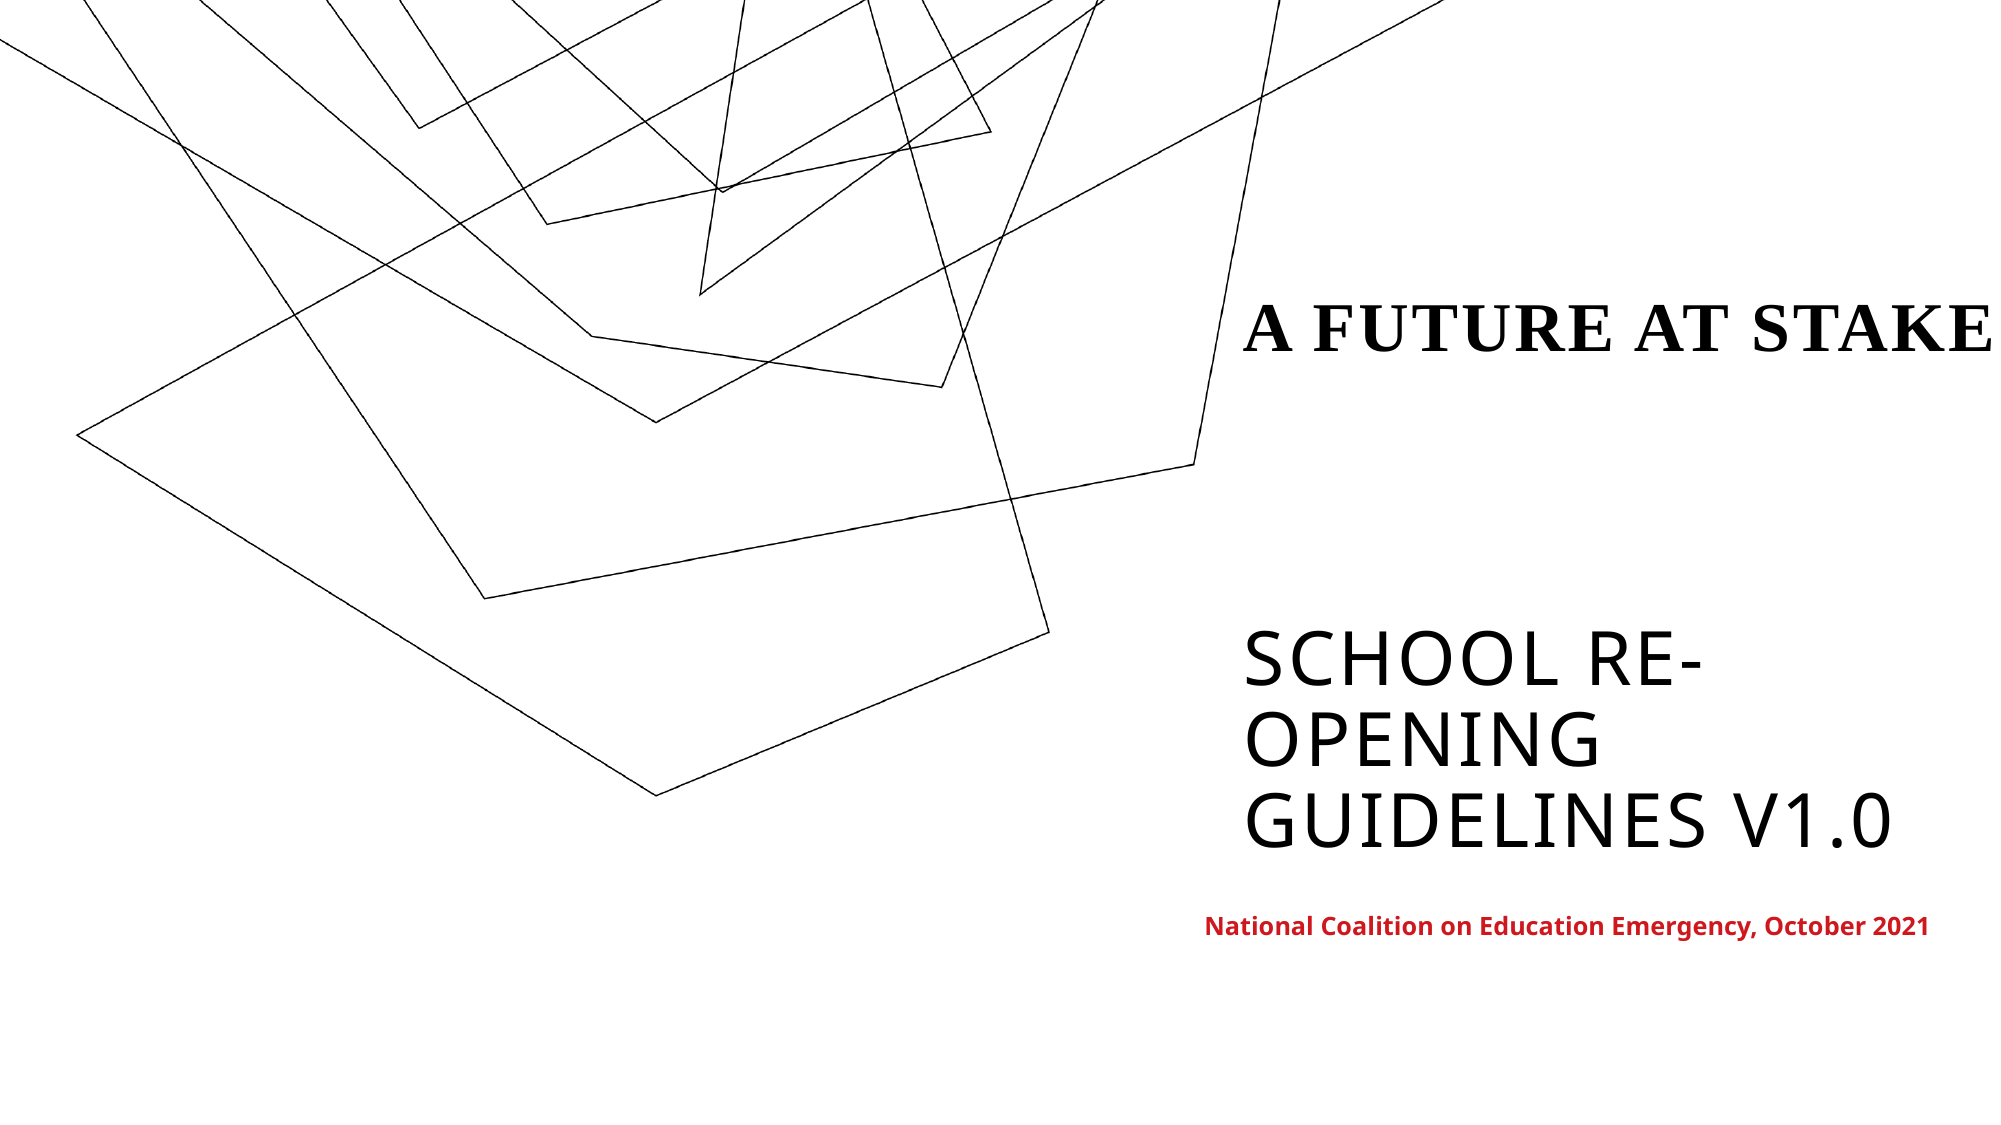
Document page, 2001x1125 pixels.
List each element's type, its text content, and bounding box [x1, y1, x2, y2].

title SCHOOL RE-OPENING GUIDELINES v1.0 [1228, 687, 2000, 872]
subtitle National Coalition on Education Emergency, October 2021 [1189, 906, 2000, 972]
picture [0, 0, 1557, 830]
text_box A FUTURE AT STAKE [1201, 218, 2000, 417]
